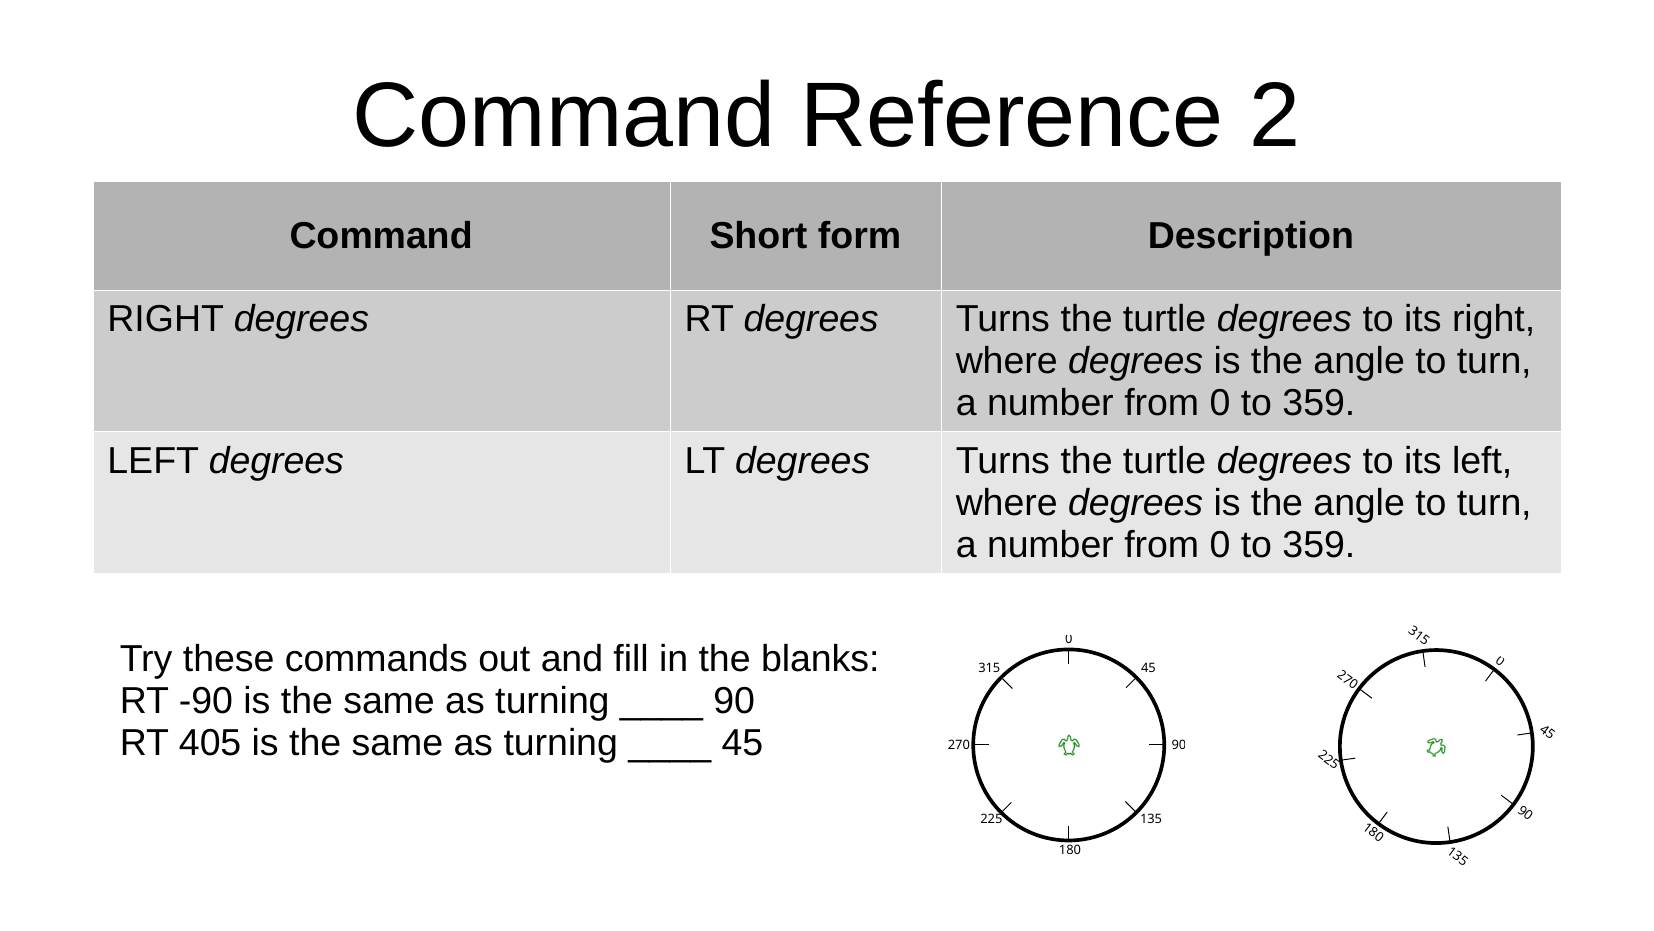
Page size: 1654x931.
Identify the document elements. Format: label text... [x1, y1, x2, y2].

table_cell LEFT degrees [94, 432, 670, 573]
text_box Try these commands out and fill in the blanks: RT -90 is the same as turning ____ 90 RT 405 is the same as turning ____ 45 [1468, 630, 1561, 700]
table_cell LT degrees [671, 432, 941, 573]
title Command Reference 2 [82, 37, 1571, 193]
table_cell RIGHT degrees [94, 291, 670, 431]
table_header Short form [671, 182, 941, 290]
table_cell Turns the turtle degrees to its left, where degrees is the angle to turn, a number from 0 to 359. [942, 432, 1561, 573]
table_cell Turns the turtle degrees to its right, where degrees is the angle to turn, a number from 0 to 359. [942, 291, 1561, 431]
text_box Try these commands out and fill in the blanks: RT -90 is the same as turning ____ 90 RT 405 is the same as turning ____ 45 [105, 630, 1370, 813]
table_header Command [94, 182, 670, 290]
picture [948, 635, 1186, 856]
table_header Description [942, 182, 1561, 290]
picture [1272, 584, 1597, 906]
table_cell RT degrees [671, 291, 941, 431]
